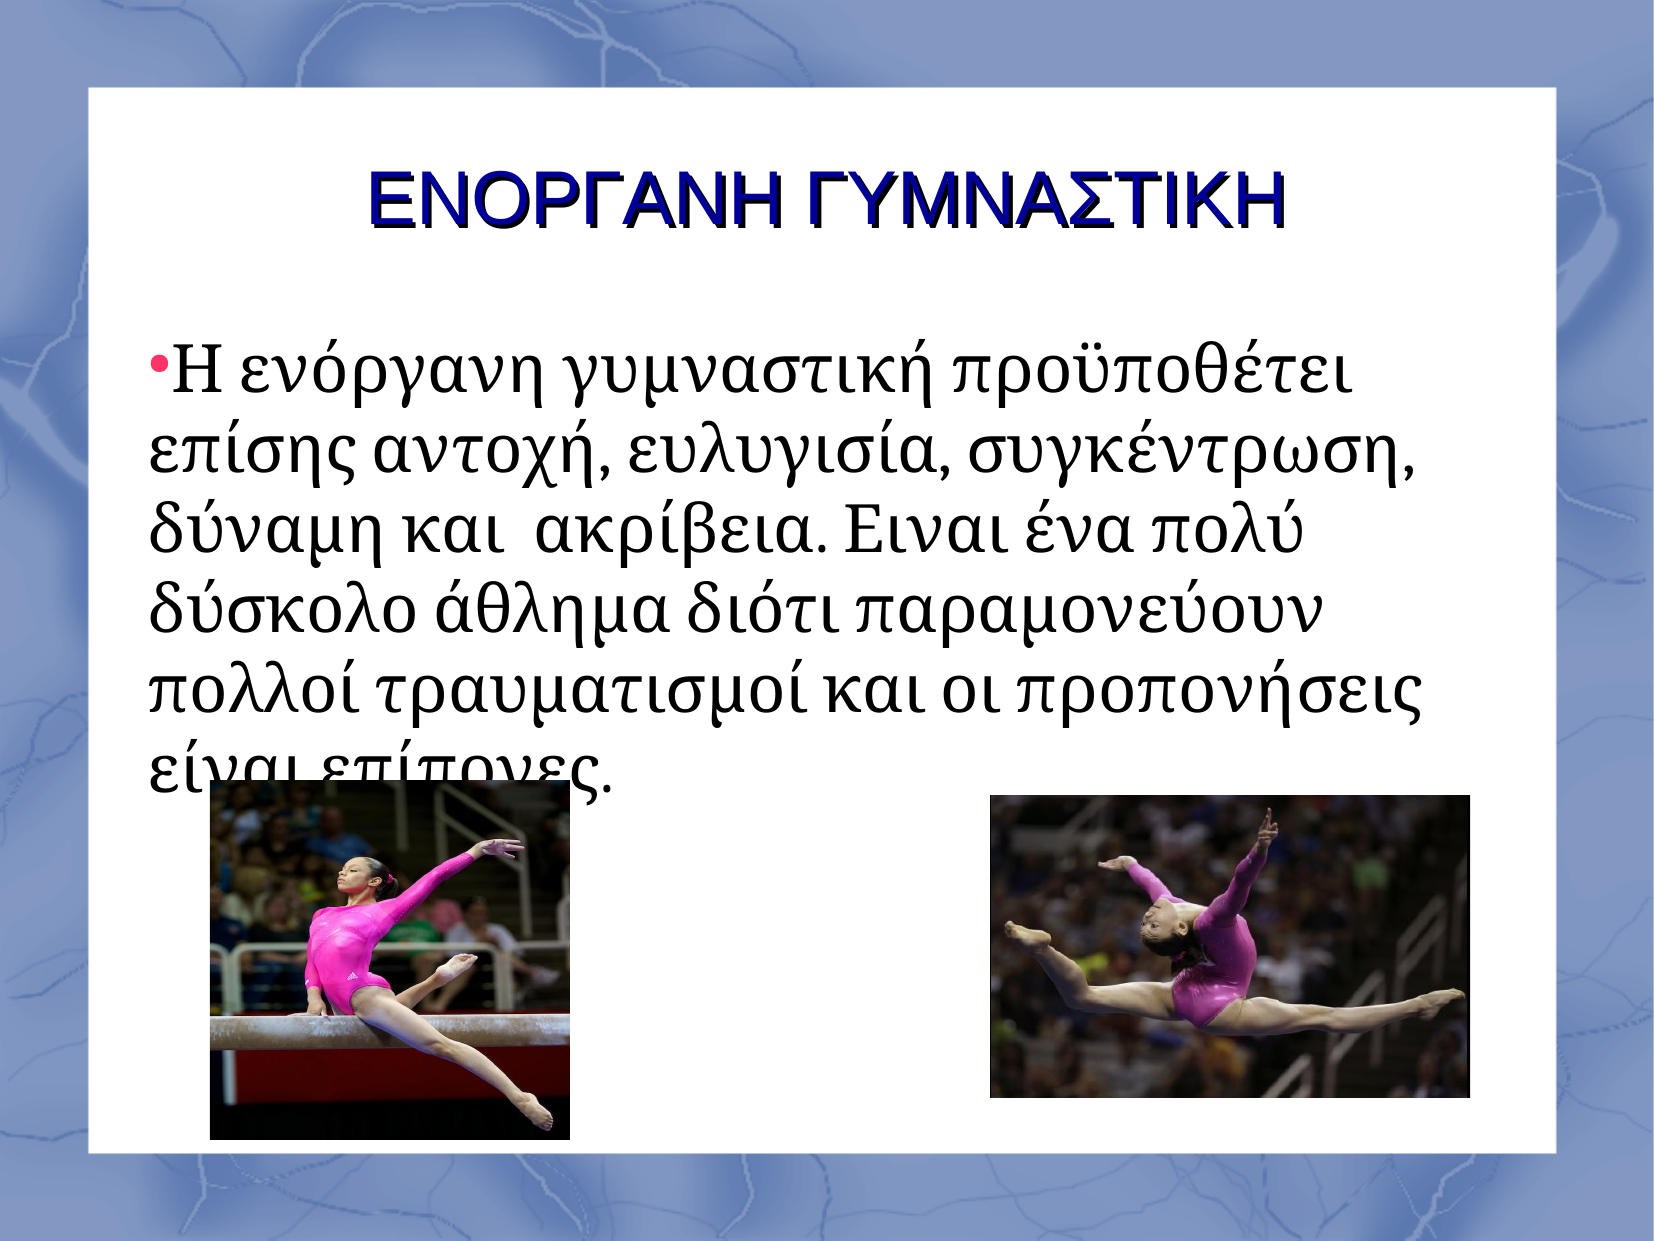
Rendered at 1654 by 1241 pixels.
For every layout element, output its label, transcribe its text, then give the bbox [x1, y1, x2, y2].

picture [990, 795, 1471, 1098]
list Η ενόργανη γυμναστική προϋποθέτει επίσης αντοχή, ευλυγισία, συγκέντρωση, δύναμη και ακρίβεια. Ειναι ένα πολύ δύσκολο άθλημα διότι παραμονεύουν πολλοί τραυματισμοί και οι προπονήσεις είναι επίπονες. [147, 325, 1506, 1010]
picture [209, 780, 571, 1140]
title ΕΝΟΡΓΑΝΗ ΓΥΜΝΑΣΤΙΚΗ [118, 90, 1536, 298]
